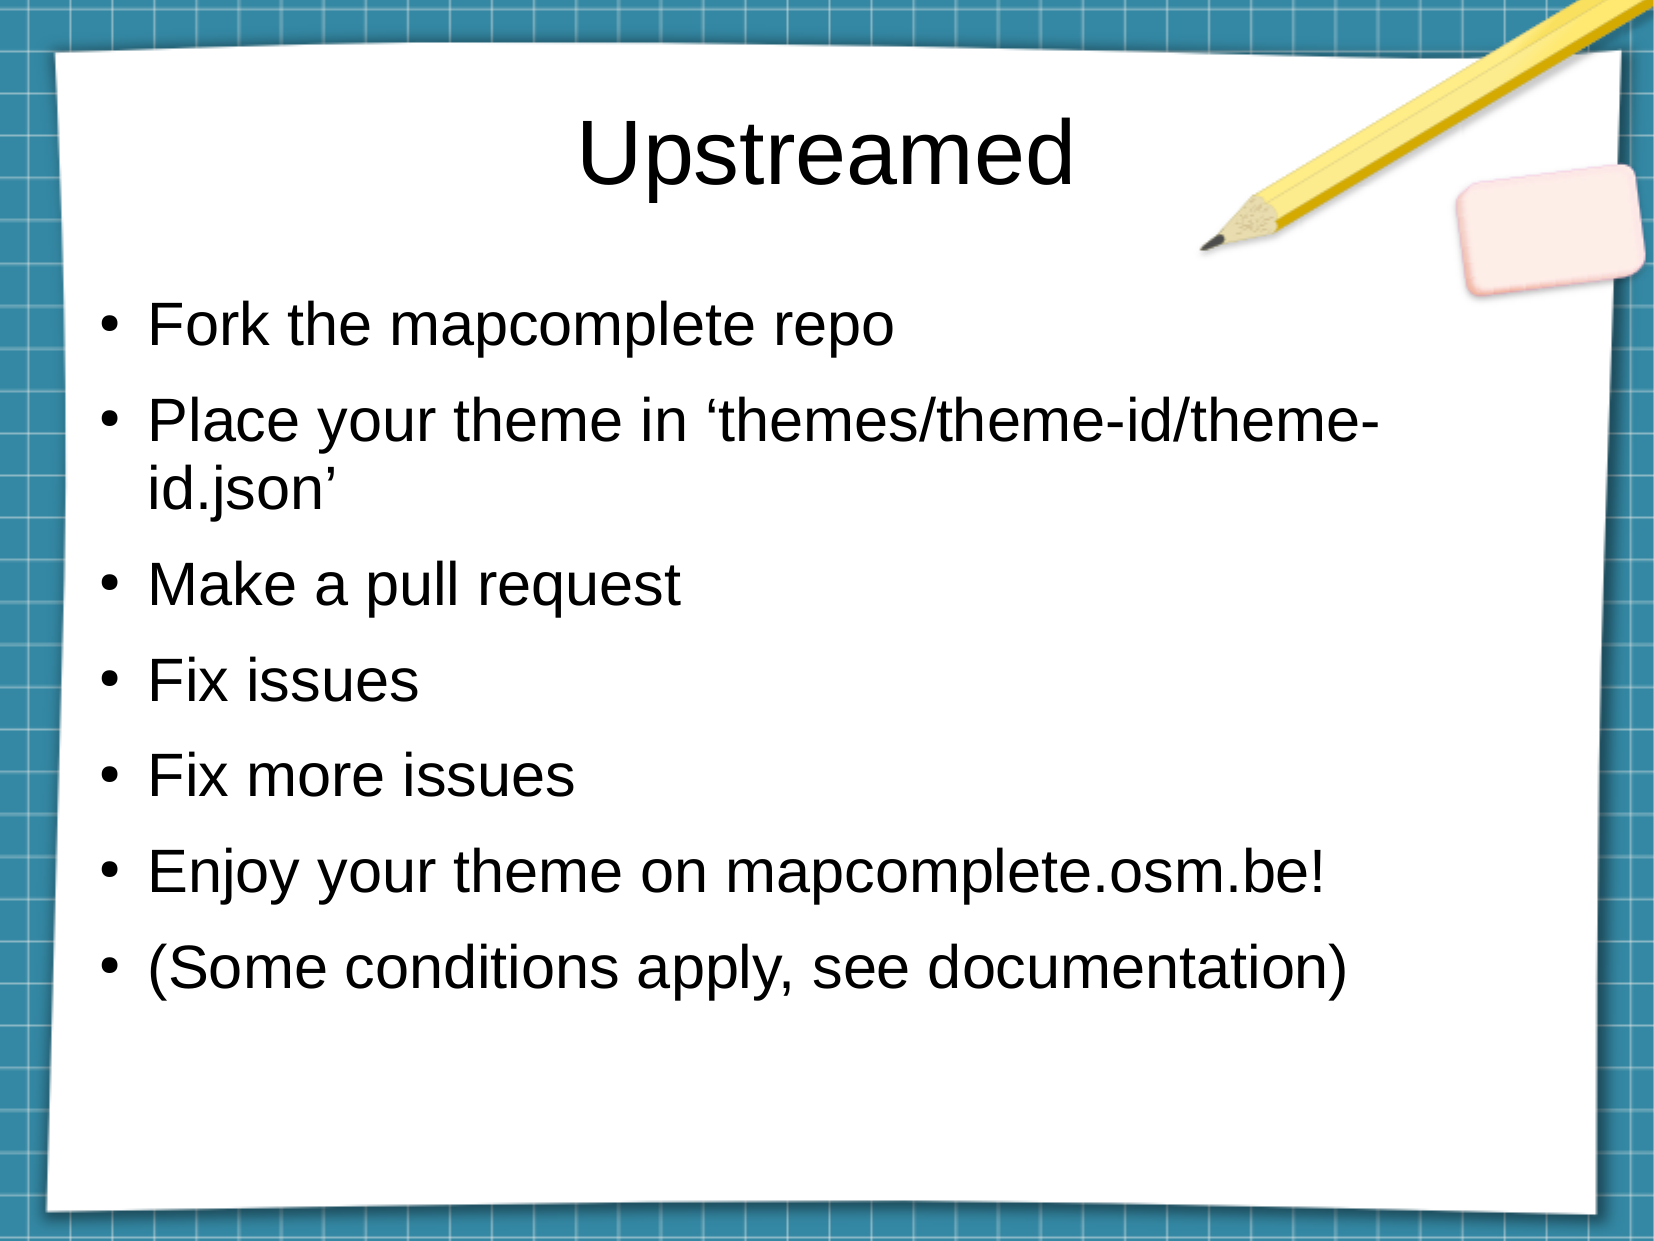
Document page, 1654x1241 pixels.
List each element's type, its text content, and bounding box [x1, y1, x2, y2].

title Upstreamed [82, 49, 1571, 257]
picture [0, 0, 1654, 1241]
list Fork the mapcomplete repo Place your theme in ‘themes/theme-id/theme-id.json’ Make a pull request Fix issues Fix more issues Enjoy your theme on mapcomplete.osm.be! (Some conditions apply, see documentation) [82, 290, 1571, 1010]
